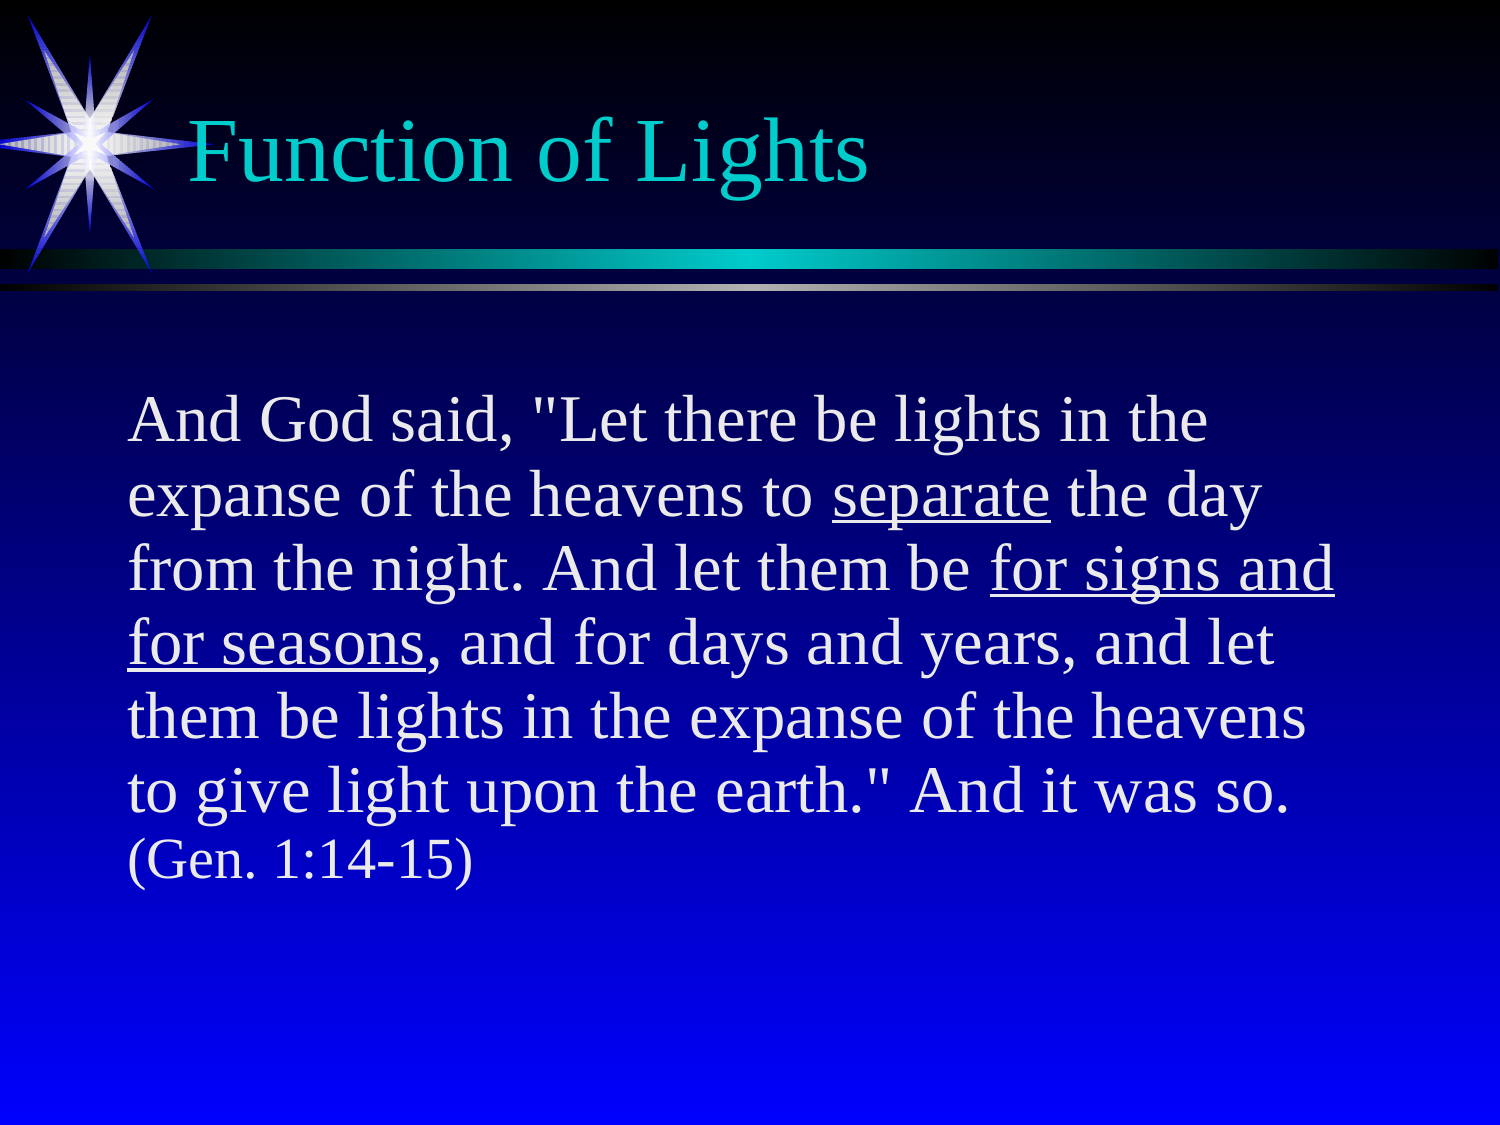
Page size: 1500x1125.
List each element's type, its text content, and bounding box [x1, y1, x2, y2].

title Function of Lights [187, 56, 1463, 244]
text_box And God said, "Let there be lights in the expanse of the heavens to separate the day from the night. And let them be for signs and for seasons, and for days and years, and let them be lights in the expanse of the heavens to give light upon the earth." And it was so. (Gen. 1:14-15) [112, 375, 1388, 899]
